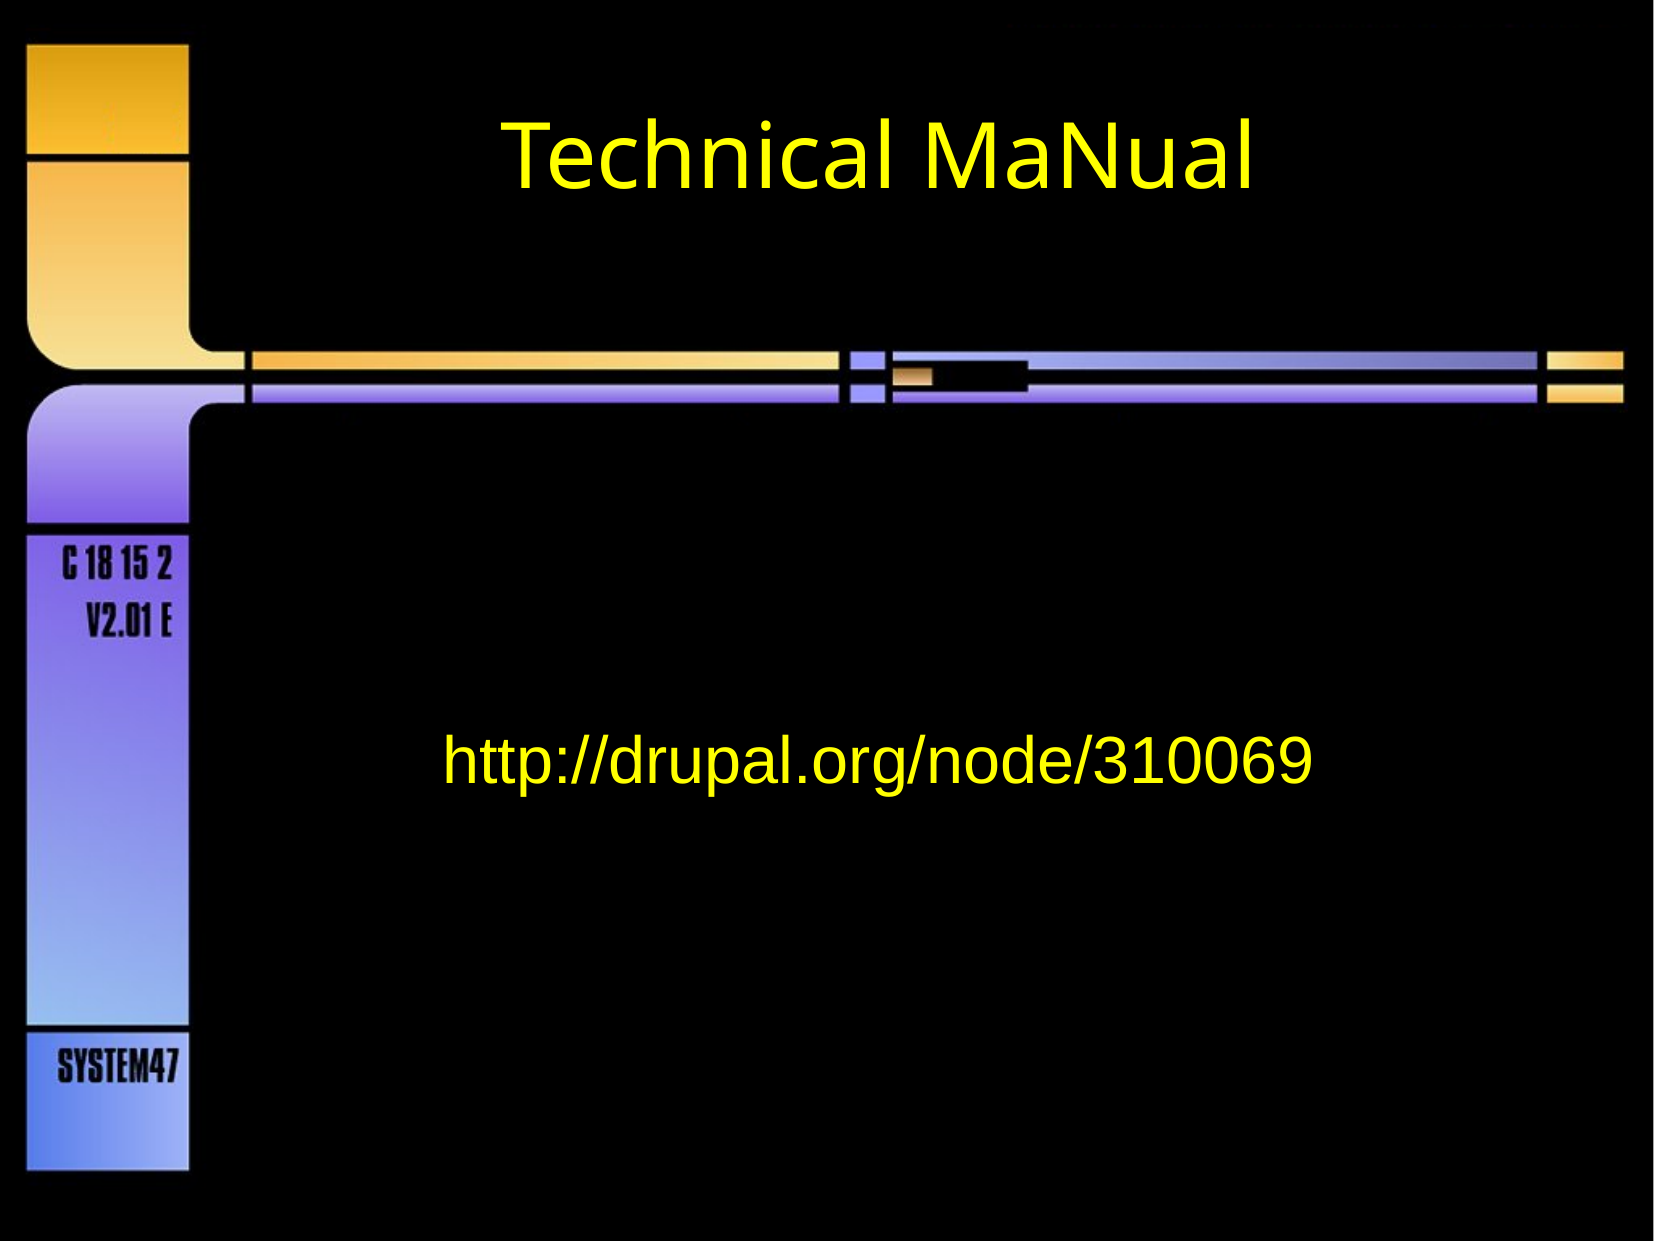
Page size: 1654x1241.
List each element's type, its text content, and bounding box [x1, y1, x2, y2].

title Technical MaNual [187, 56, 1571, 250]
picture [0, 0, 1654, 1241]
subtitle http://drupal.org/node/310069 [187, 419, 1571, 1102]
